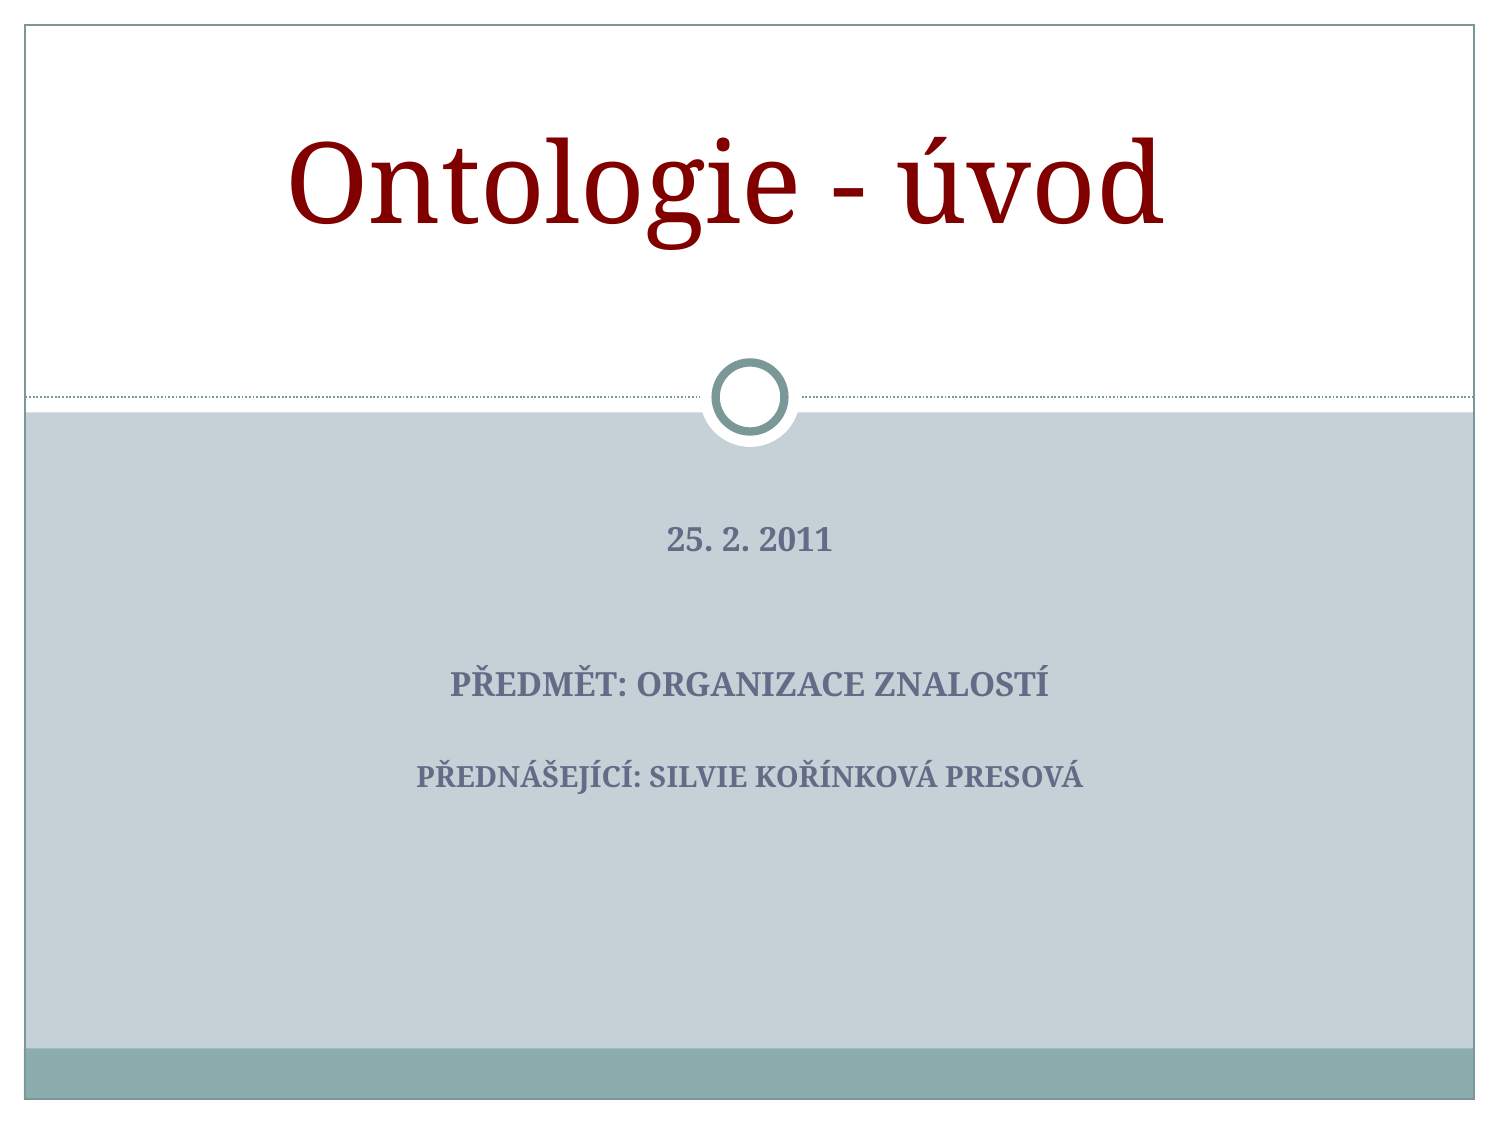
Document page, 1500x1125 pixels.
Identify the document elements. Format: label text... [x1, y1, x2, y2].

text_box 25. 2. 2011 PŘEDMĚT: ORGANIZACE ZNALOSTÍ PŘEDNÁŠEJÍCÍ: SILVIE KOŘÍNKOVÁ PRESOVÁ [225, 462, 1276, 1008]
title Ontologie - úvod [88, 103, 1364, 404]
